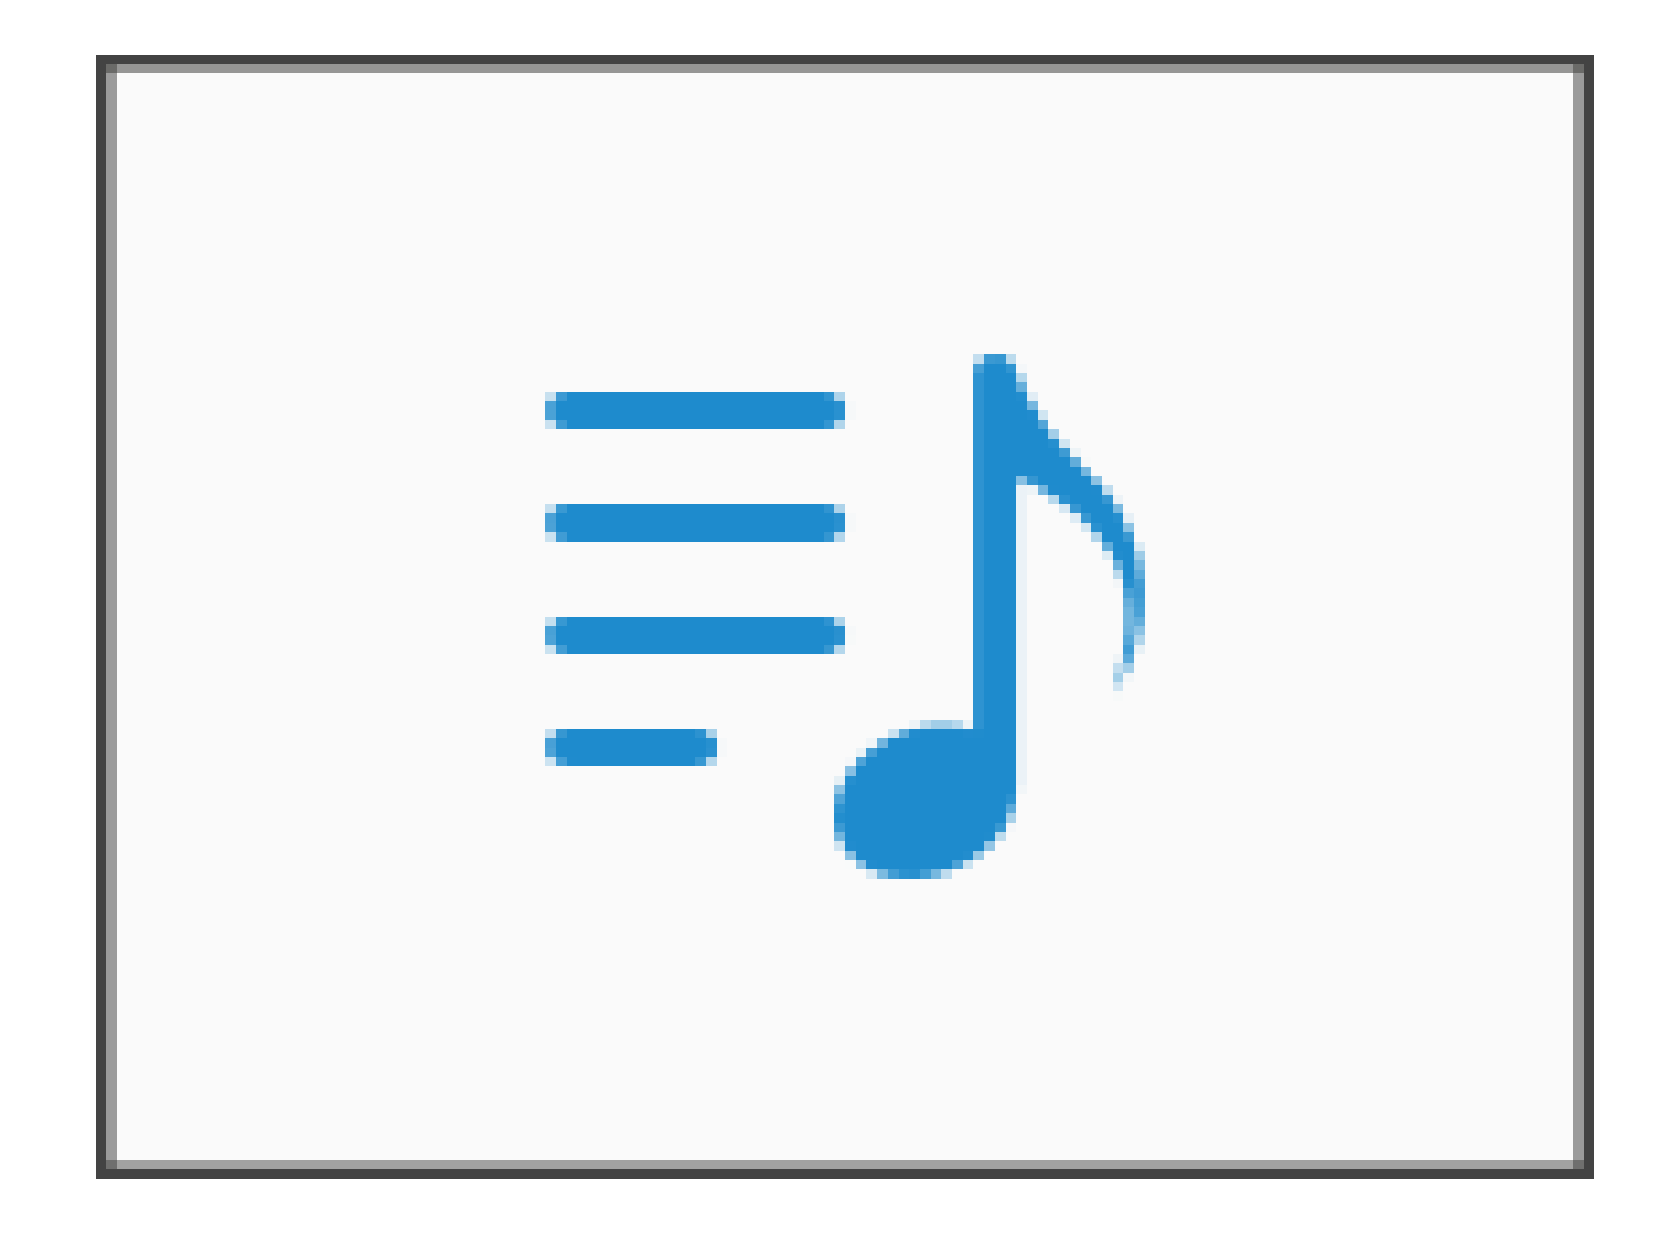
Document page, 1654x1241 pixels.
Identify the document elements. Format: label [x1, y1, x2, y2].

text_box [95, 54, 1596, 1180]
